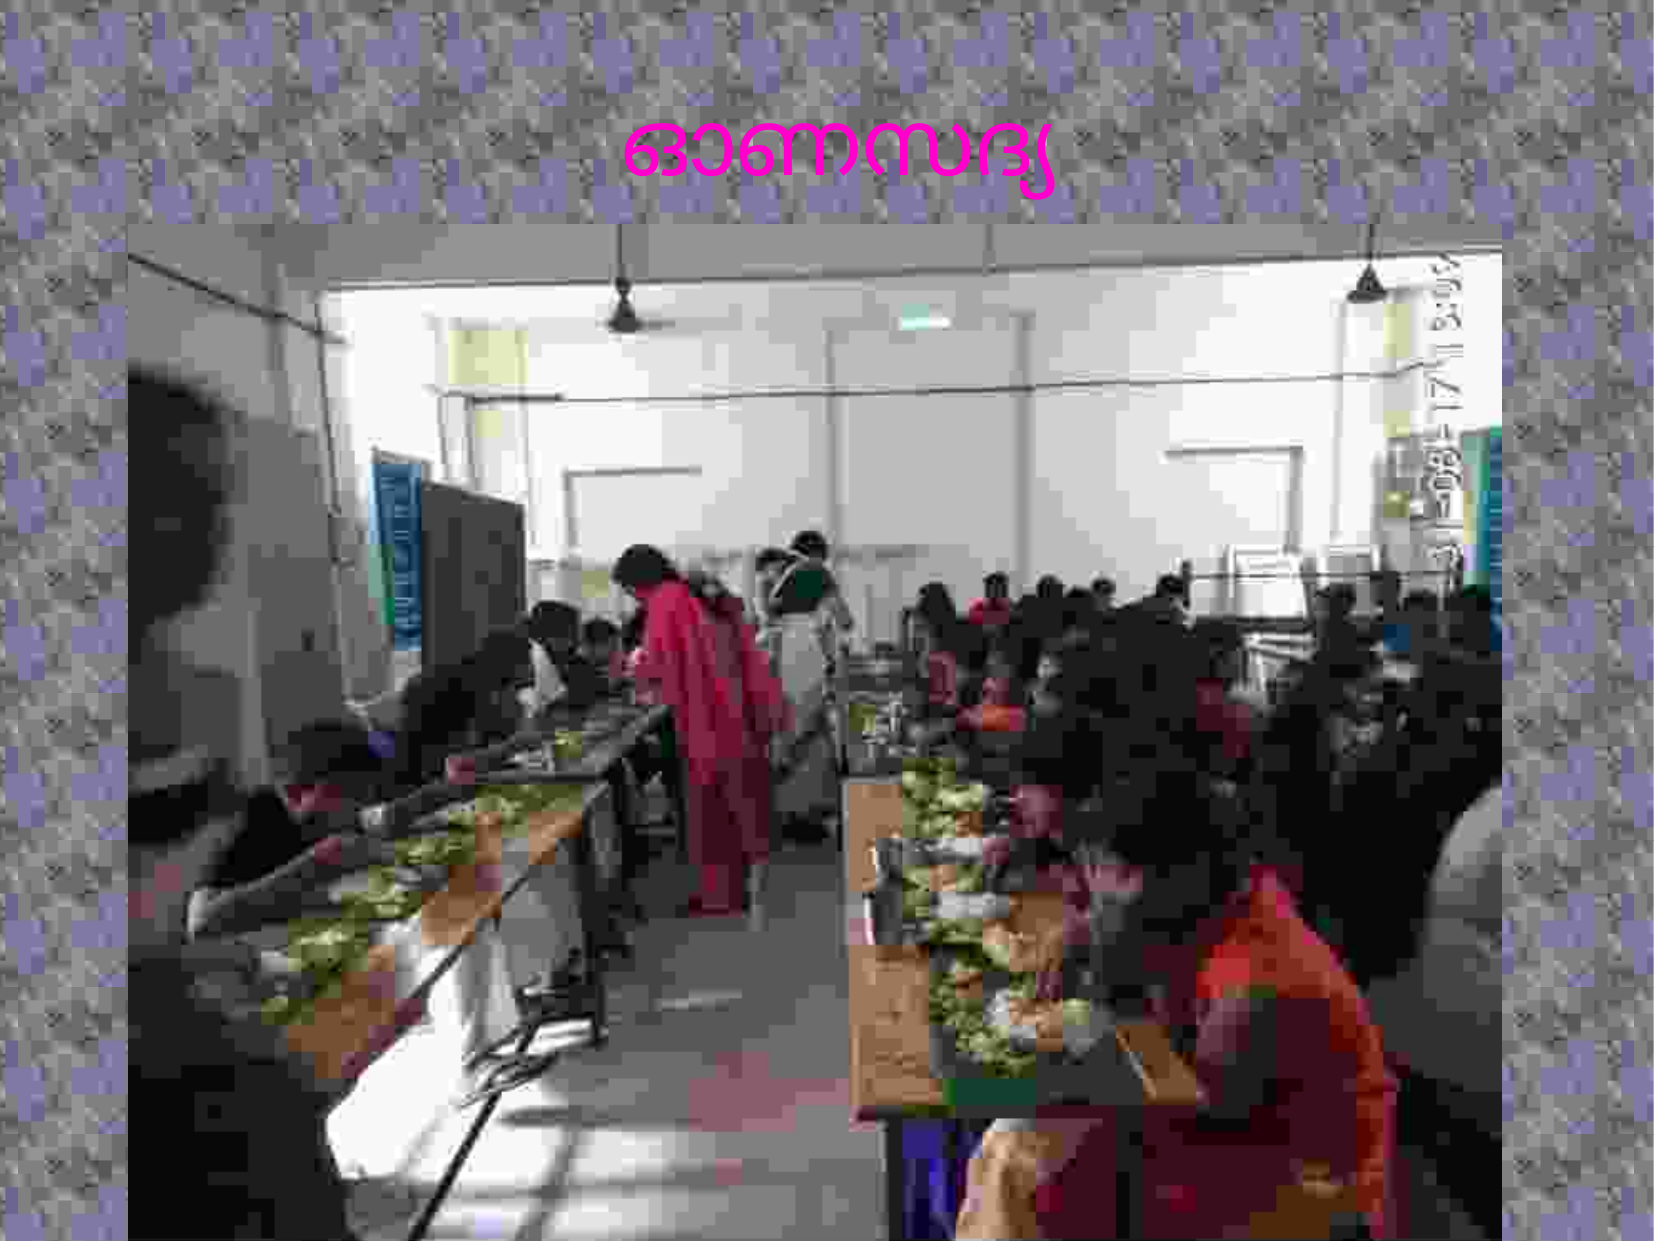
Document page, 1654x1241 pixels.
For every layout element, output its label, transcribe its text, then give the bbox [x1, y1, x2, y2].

title ഓണസദ്യ [82, 49, 1571, 257]
picture [0, 0, 1654, 1241]
